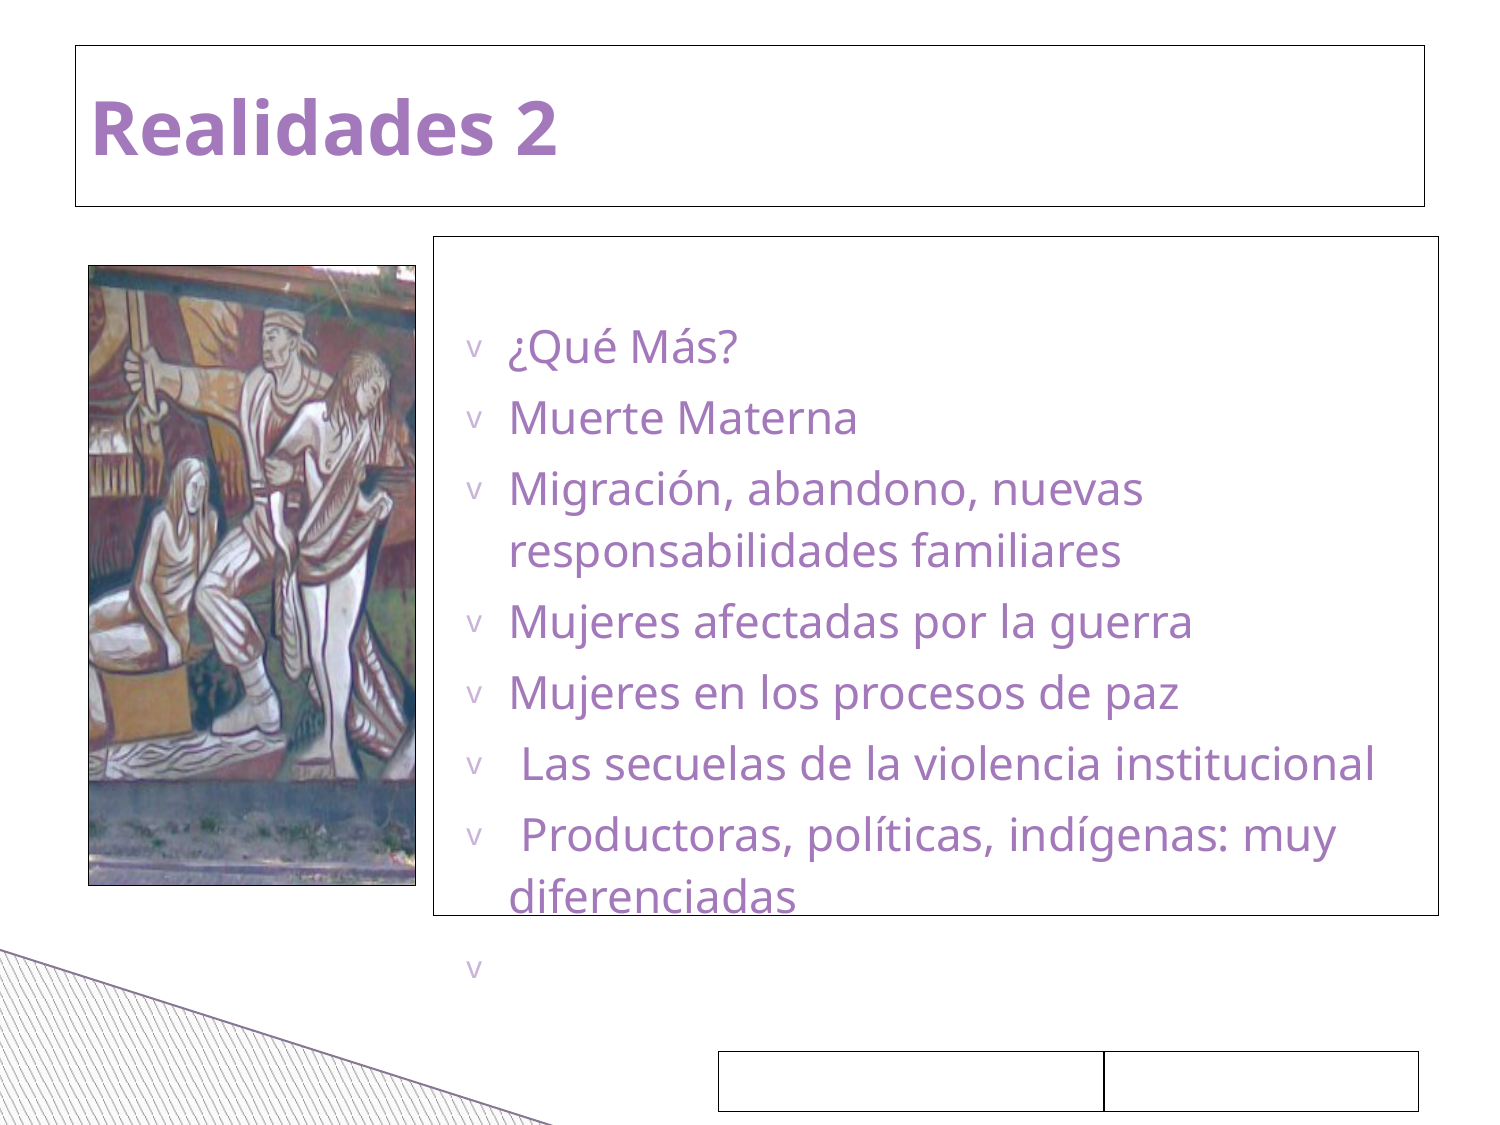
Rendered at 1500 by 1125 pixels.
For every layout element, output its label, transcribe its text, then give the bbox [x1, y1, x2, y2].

picture [88, 265, 416, 886]
list ¿Qué Más? Muerte Materna Migración, abandono, nuevas responsabilidades familiares Mujeres afectadas por la guerra Mujeres en los procesos de paz Las secuelas de la violencia institucional Productoras, políticas, indígenas: muy diferenciadas [433, 236, 1439, 916]
title Realidades 2 [75, 45, 1425, 207]
picture [0, 952, 543, 1125]
